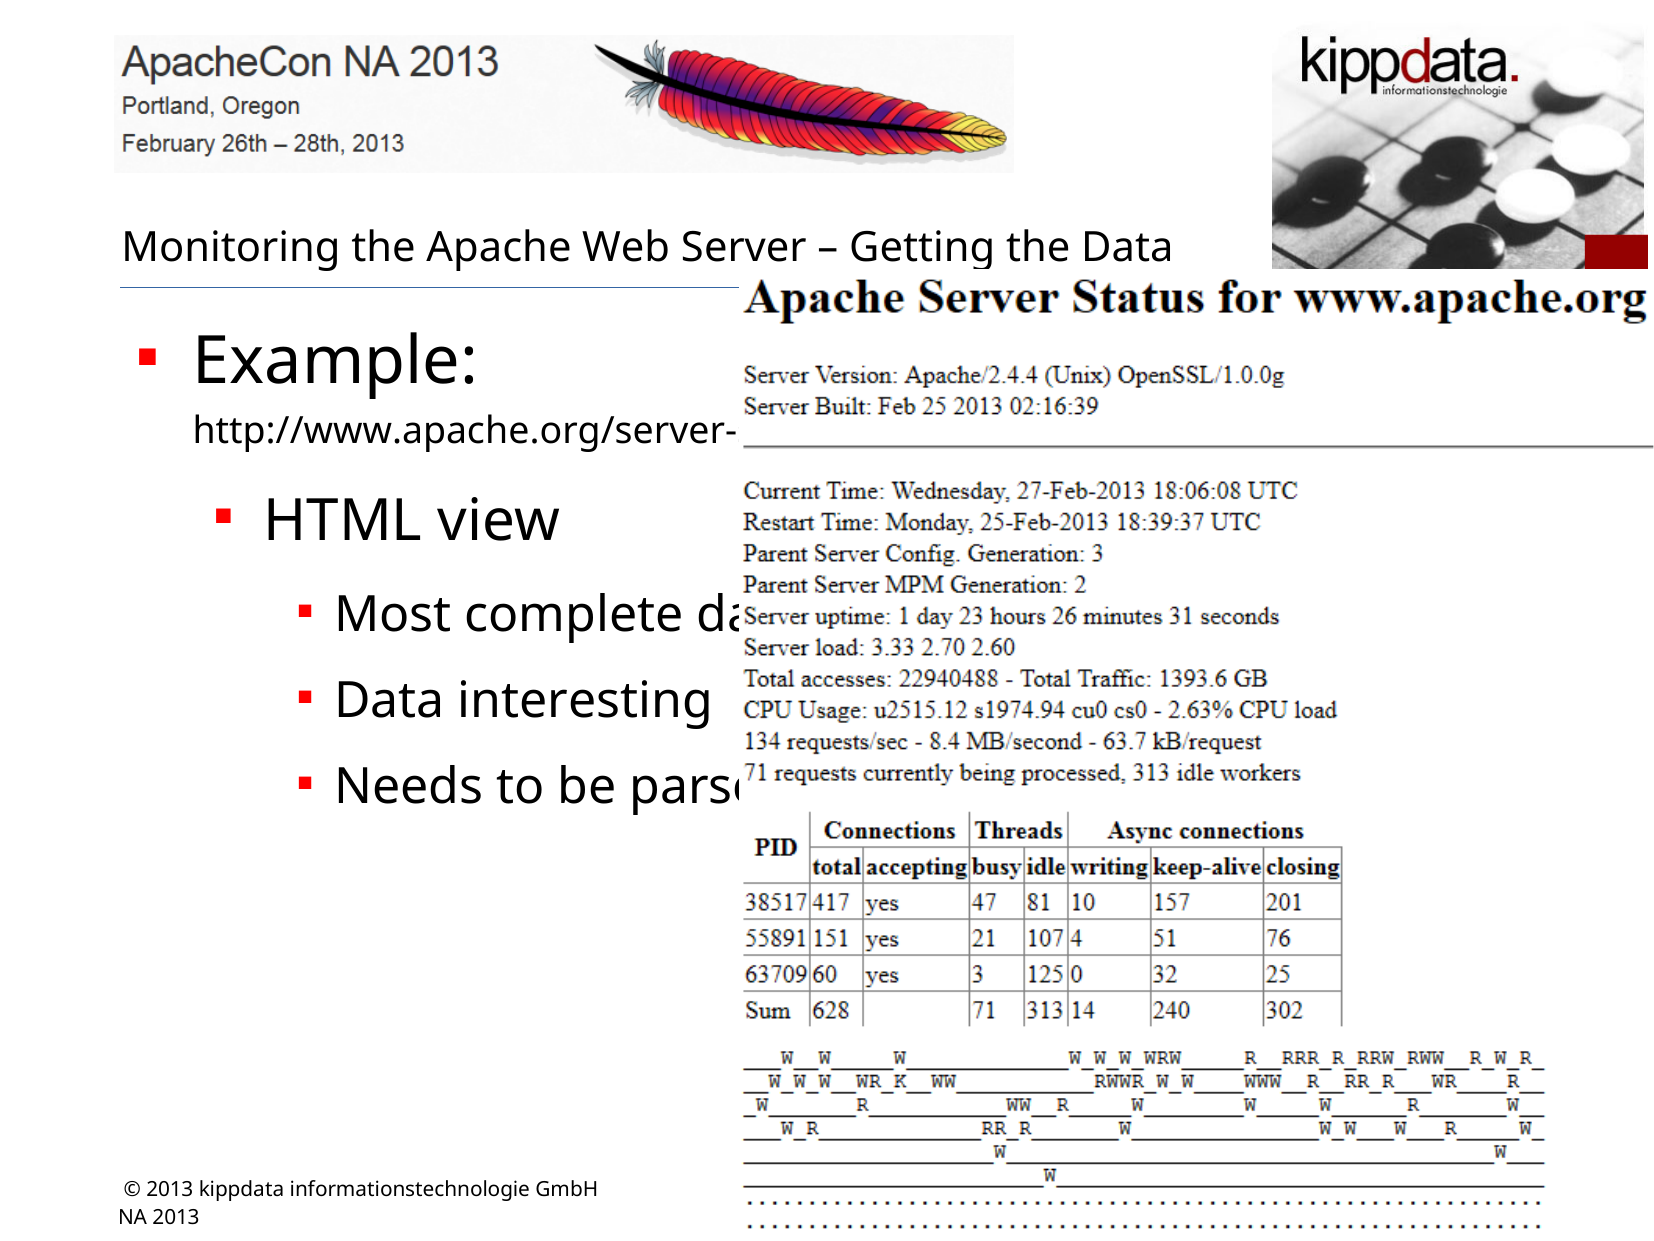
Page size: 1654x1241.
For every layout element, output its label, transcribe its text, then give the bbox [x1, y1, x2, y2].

list Example: http://www.apache.org/server-status HTML view Most complete data Data interesting Needs to be parsed [121, 312, 739, 761]
title Monitoring the Apache Web Server – Getting the Data [121, 204, 1242, 286]
picture [739, 5, 1654, 1241]
picture [114, 35, 1014, 173]
